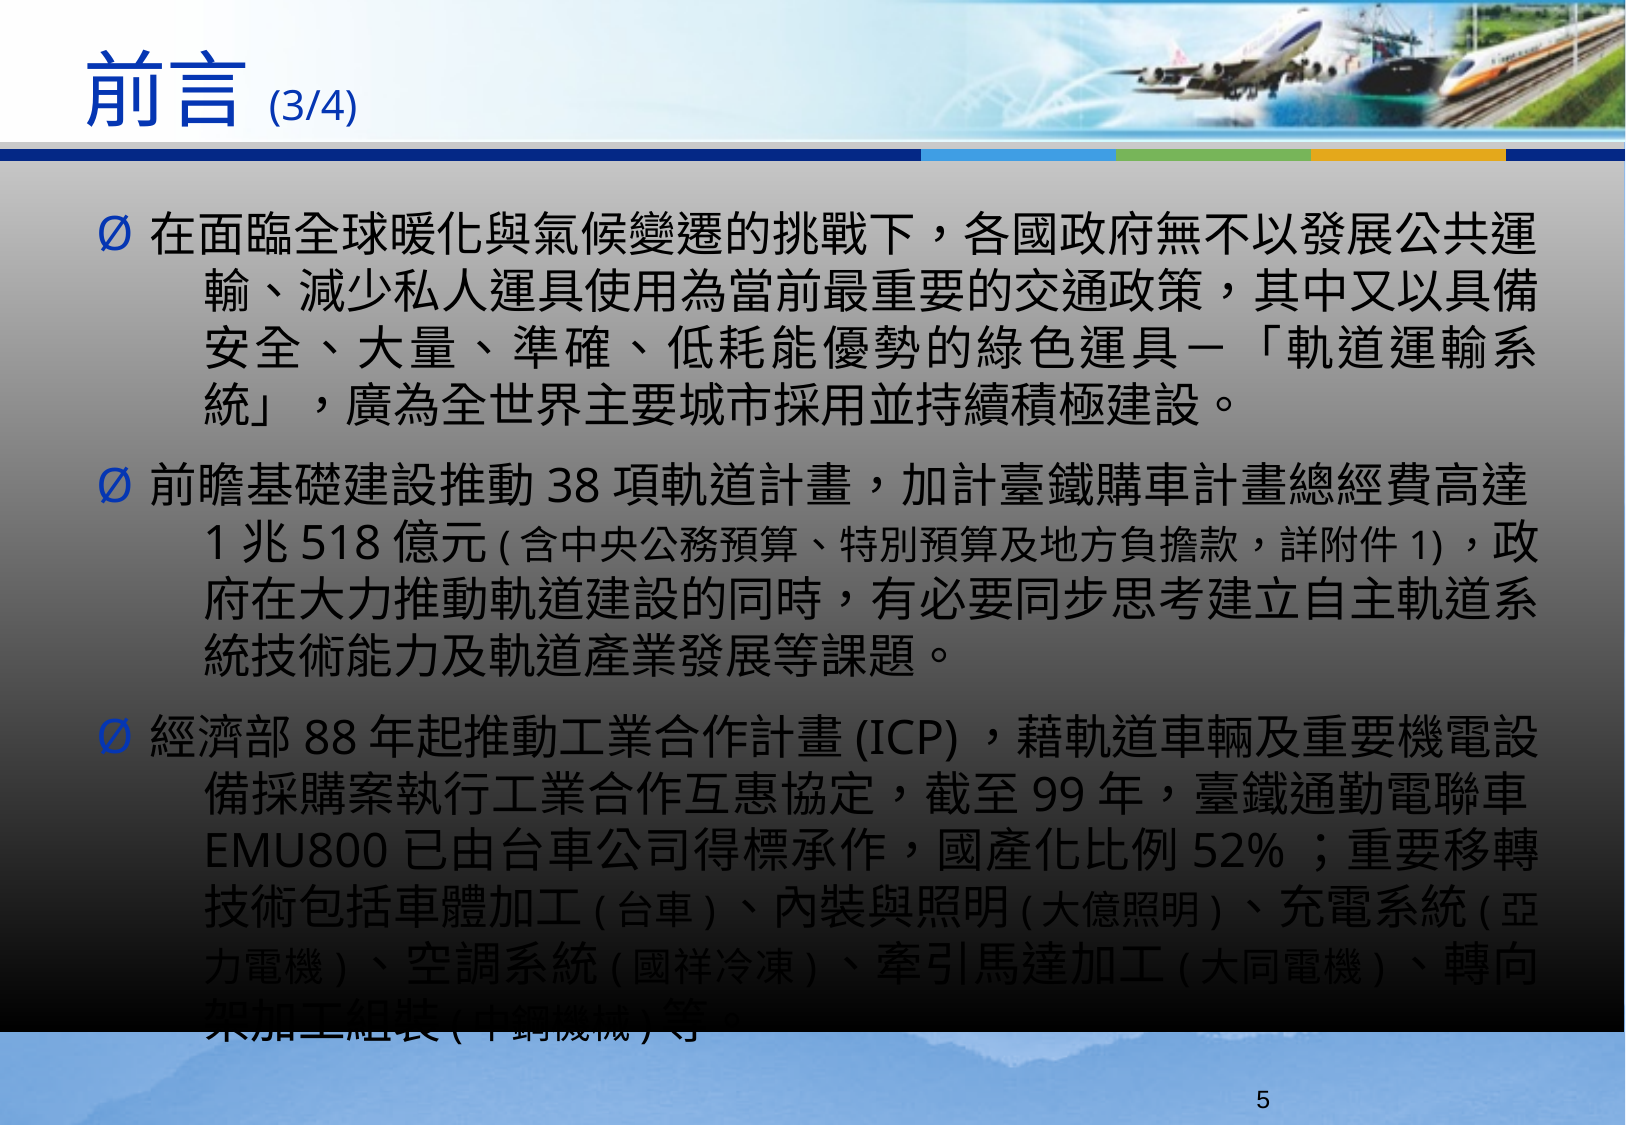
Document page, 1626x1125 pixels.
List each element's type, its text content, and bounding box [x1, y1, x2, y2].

text_box 5 [1241, 1071, 1621, 1125]
title 前言 (3/4) [68, 19, 1593, 155]
list 在面臨全球暖化與氣候變遷的挑戰下，各國政府無不以發展公共運輸、減少私人運具使用為當前最重要的交通政策，其中又以具備安全、大量、準確、低耗能優勢的綠色運具－「軌道運輸系統」，廣為全世界主要城市採用並持續積極建設。 前瞻基礎建設推動38項軌道計畫，加計臺鐵購車計畫總經費高達1兆518億元(含中央公務預算、特別預算及地方負擔款，詳附件1)，政府在大力推動軌道建設的同時，有必要同步思考建立自主軌道系統技術能力及軌道產業發展等課題。 經濟部88年起推動工業合作計畫(ICP)，藉軌道車輛及重要機電設備採購案執行工業合作互惠協定，截至99年，臺鐵通勤電聯車EMU800已由台車公司得標承作，國產化比例52%；重要移轉技術包括車體加工(台車)、內裝與照明(大億照明)、充電系統(亞力電機)、空調系統(國祥冷凍)、牽引馬達加工(大同電機)、轉向架加工組裝(中鋼機械)等。 [81, 196, 1555, 1059]
